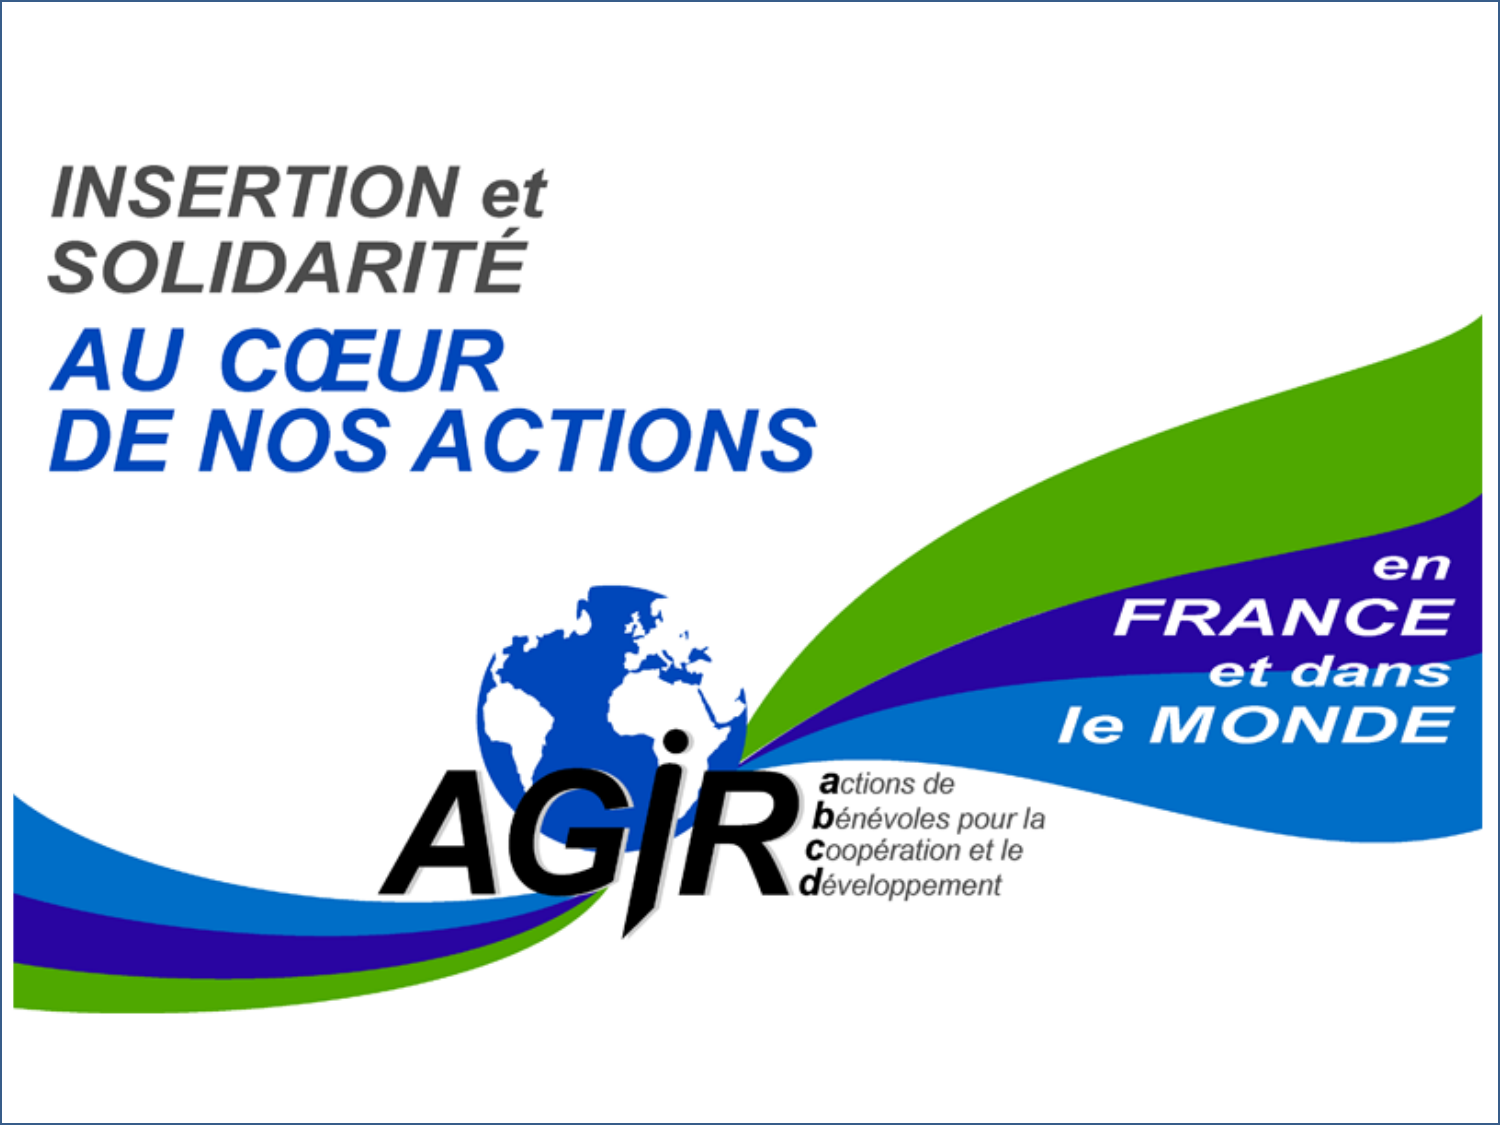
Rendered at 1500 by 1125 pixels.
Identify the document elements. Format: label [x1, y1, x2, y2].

text_box [0, 0, 1500, 1125]
picture [13, 101, 1483, 1022]
